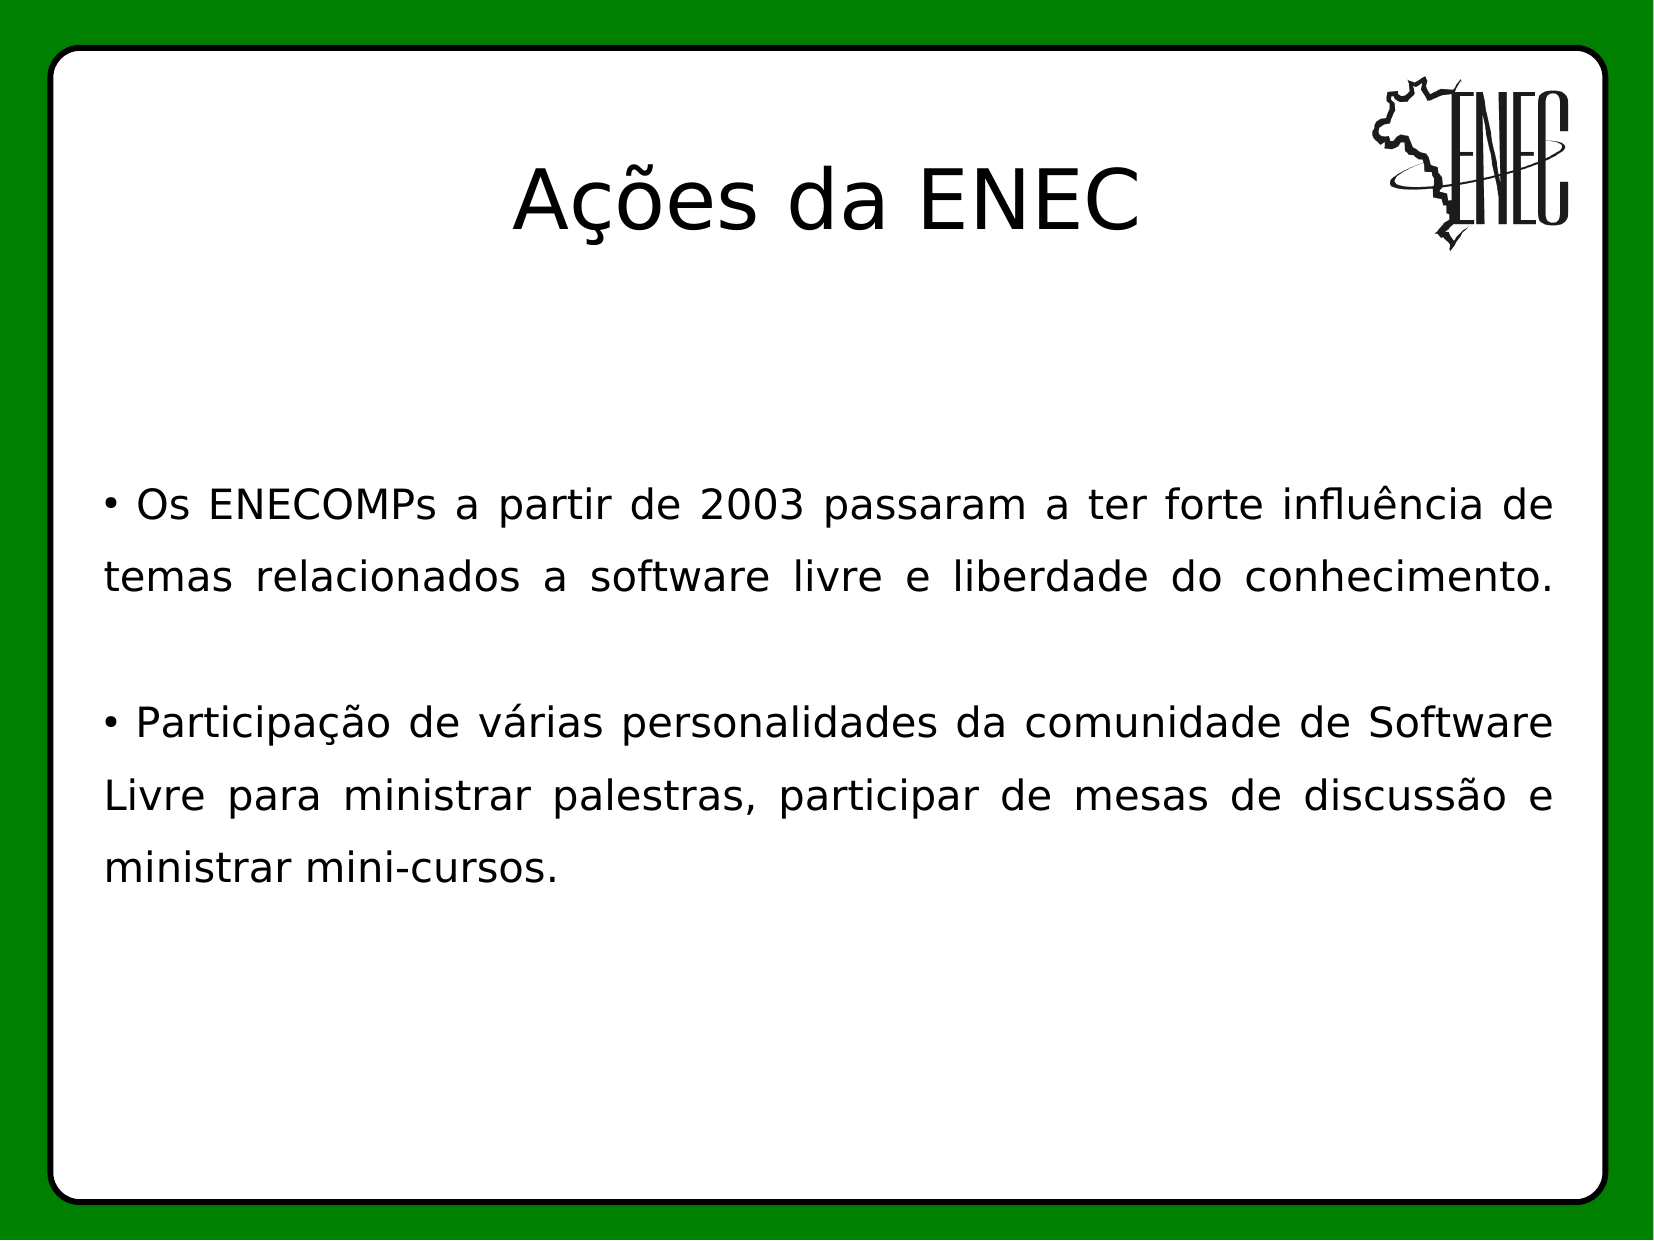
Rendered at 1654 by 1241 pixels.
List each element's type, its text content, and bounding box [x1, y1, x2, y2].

list Os ENECOMPs a partir de 2003 passaram a ter forte influência de temas relacionados a software livre e liberdade do conhecimento. Participação de várias personalidades da comunidade de Software Livre para ministrar palestras, participar de mesas de discussão e ministrar mini-cursos. [103, 383, 1555, 1165]
title Ações da ENEC [121, 97, 1534, 305]
picture [1367, 71, 1574, 273]
